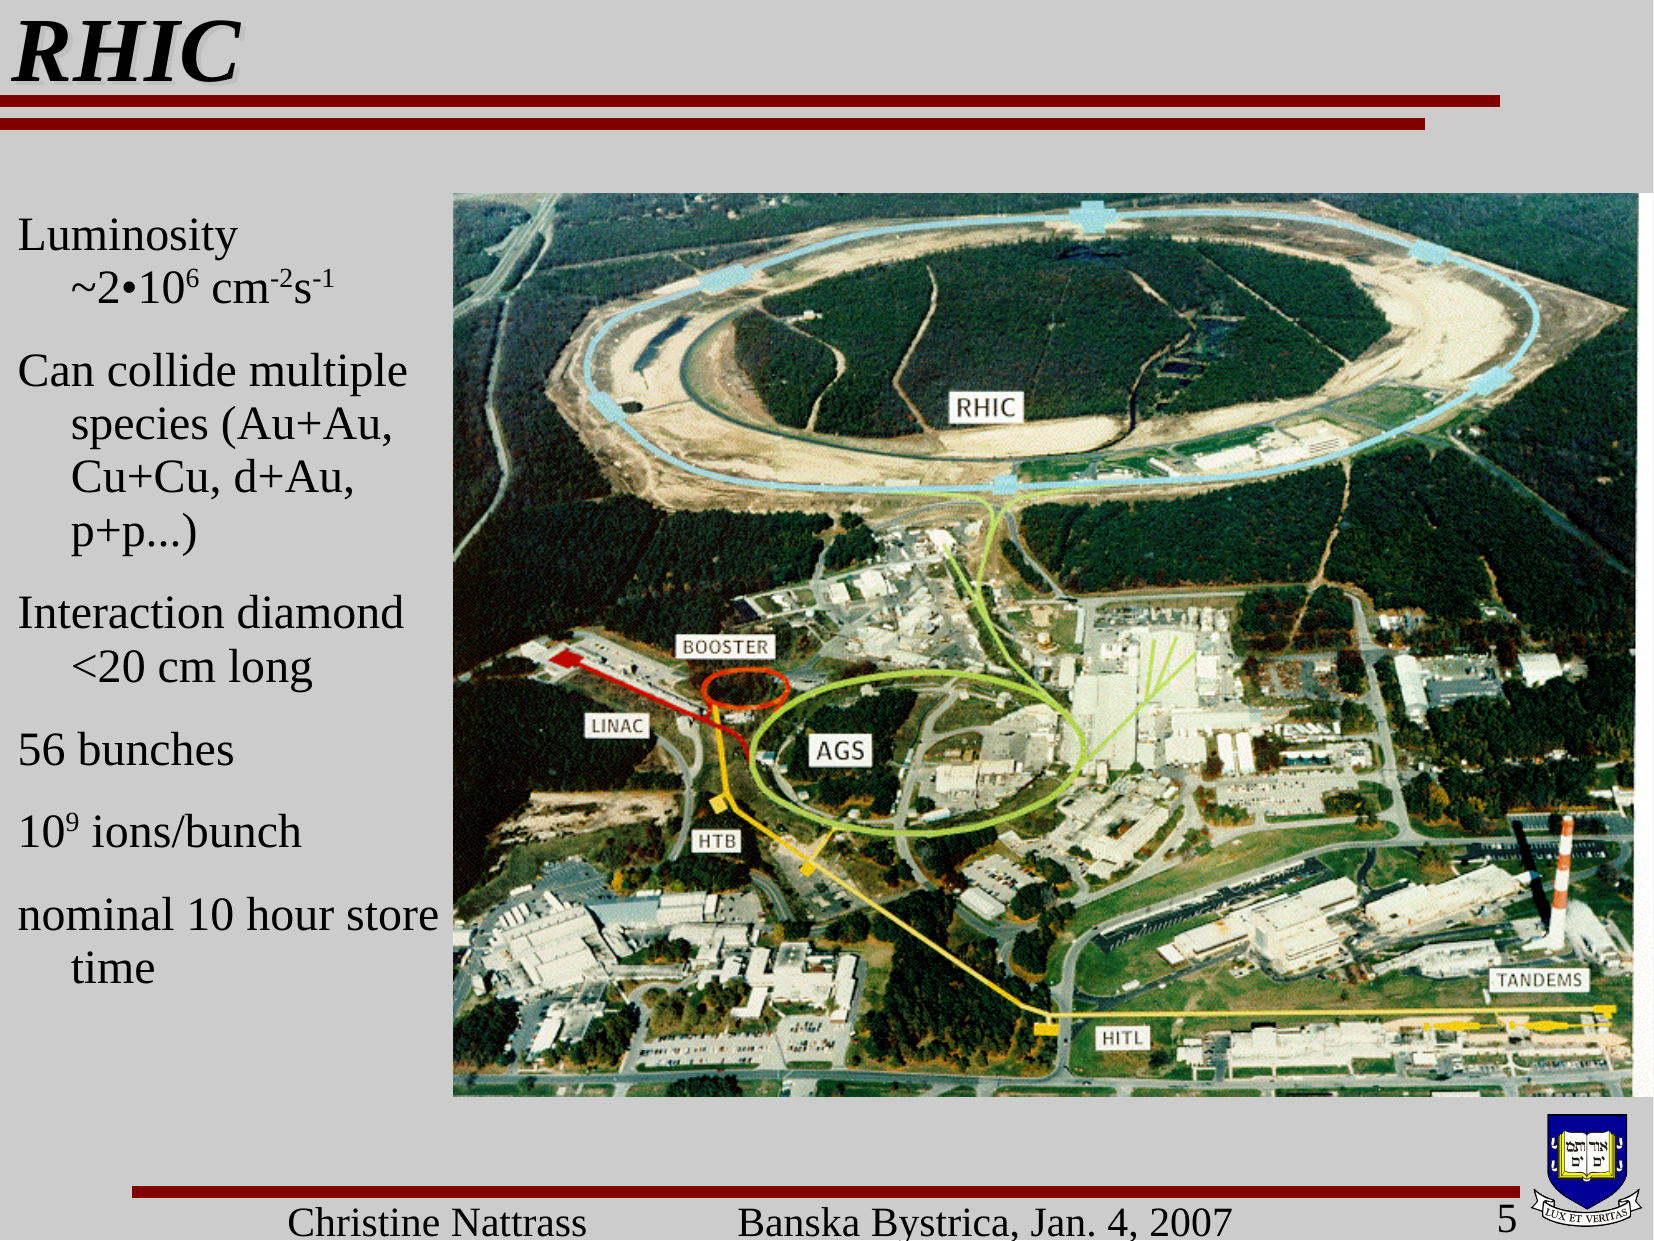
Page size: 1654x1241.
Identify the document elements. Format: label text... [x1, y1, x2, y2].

list Luminosity ~2•106 cm-2s-1 Can collide multiple species (Au+Au, Cu+Cu, d+Au, p+p...) Interaction diamond <20 cm long 56 bunches 109 ions/bunch nominal 10 hour store time [0, 207, 451, 1052]
picture [1530, 1114, 1643, 1227]
picture [453, 193, 1654, 1097]
title RHIC [11, 0, 1512, 107]
